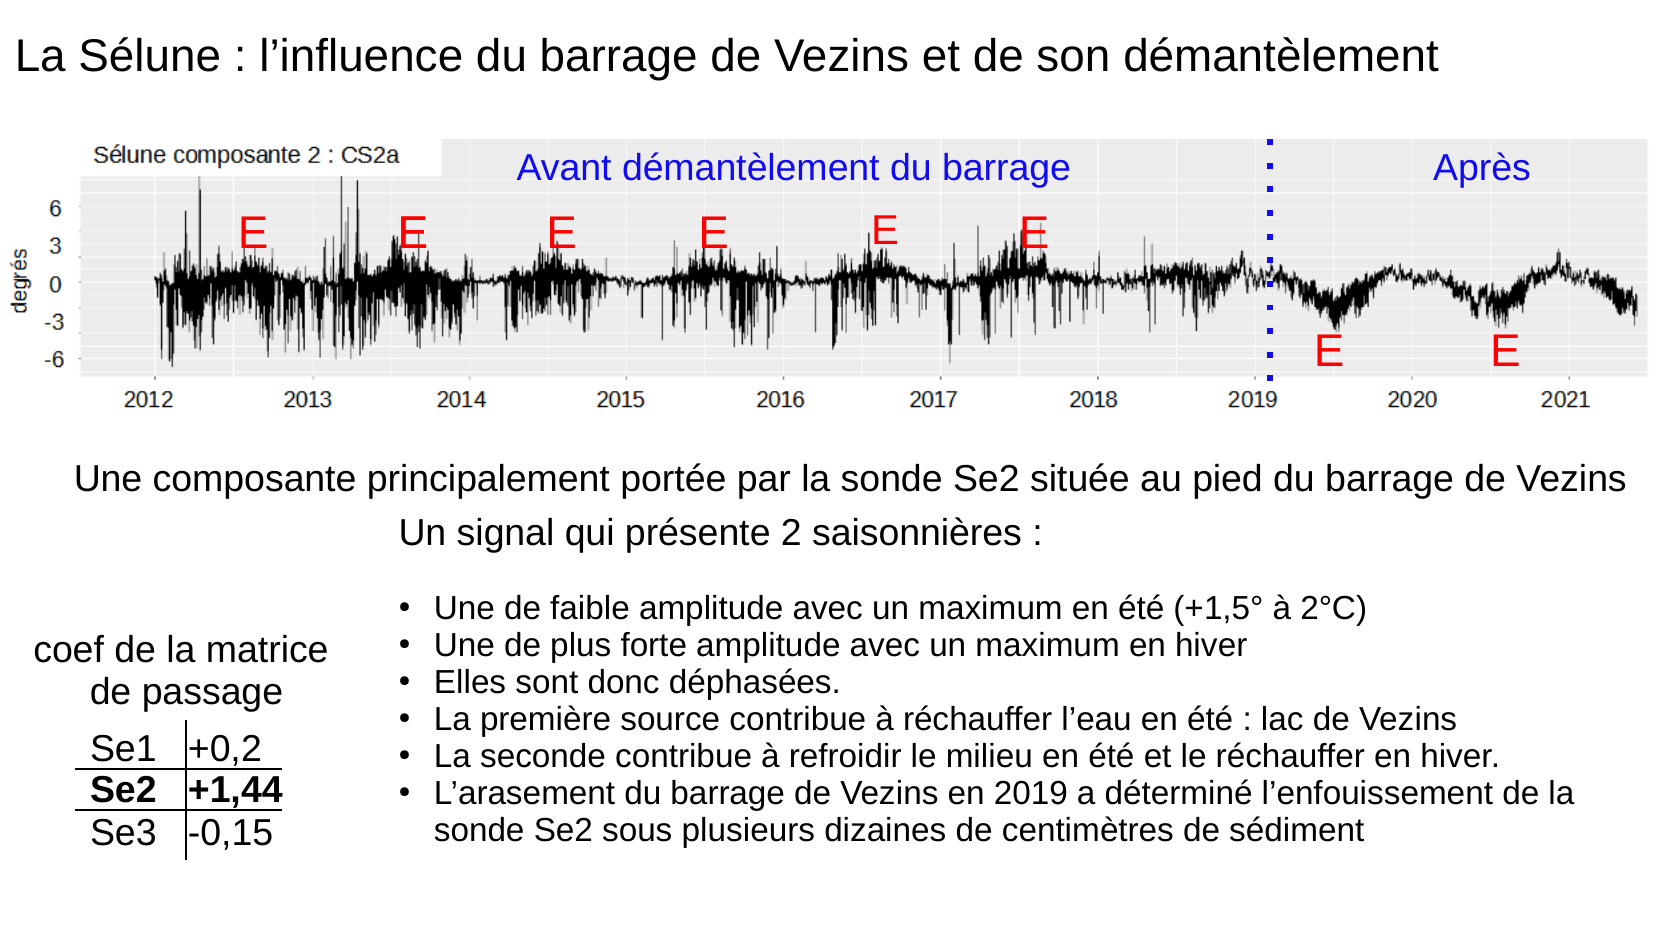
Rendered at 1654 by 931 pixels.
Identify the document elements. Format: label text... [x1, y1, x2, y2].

text_box E [223, 199, 284, 266]
text_box E [856, 199, 914, 261]
text_box E [683, 199, 744, 266]
text_box E [1475, 317, 1536, 384]
text_box coef de la matrice de passage [18, 620, 355, 720]
text_box E [382, 199, 443, 266]
text_box Se1 +0,2 Se2 +1,44 Se3 -0,15 [75, 811, 185, 861]
text_box Après [1418, 139, 1546, 197]
text_box E [1299, 317, 1360, 384]
text_box Une composante principalement portée par la sonde Se2 située au pied du barrage de Vezins [59, 449, 1654, 591]
text_box Se1 +0,2 Se2 +1,44 Se3 -0,15 [75, 719, 298, 861]
text_box La Sélune : l’influence du barrage de Vezins et de son démantèlement [0, 22, 1455, 89]
text_box Une de faible amplitude avec un maximum en été (+1,5° à 2°C) Une de plus forte amplitude avec un maximum en hiver Elles sont donc déphasées. La première source contribue à réchauffer l’eau en été : lac de Vezins La seconde contribue à refroidir le milieu en été et le réchauffer en hiver. L’arasement du barrage de Vezins en 2019 a déterminé l’enfouissement de la sonde Se2 sous plusieurs dizaines de centimètres de sédiment [383, 581, 1654, 931]
text_box E [1003, 199, 1065, 266]
picture [0, 139, 1654, 414]
text_box Se1 +0,2 Se2 +1,44 Se3 -0,15 [75, 770, 185, 809]
text_box Un signal qui présente 2 saisonnières : [383, 504, 1059, 562]
text_box Avant démantèlement du barrage [501, 139, 1087, 197]
text_box E [531, 199, 592, 266]
